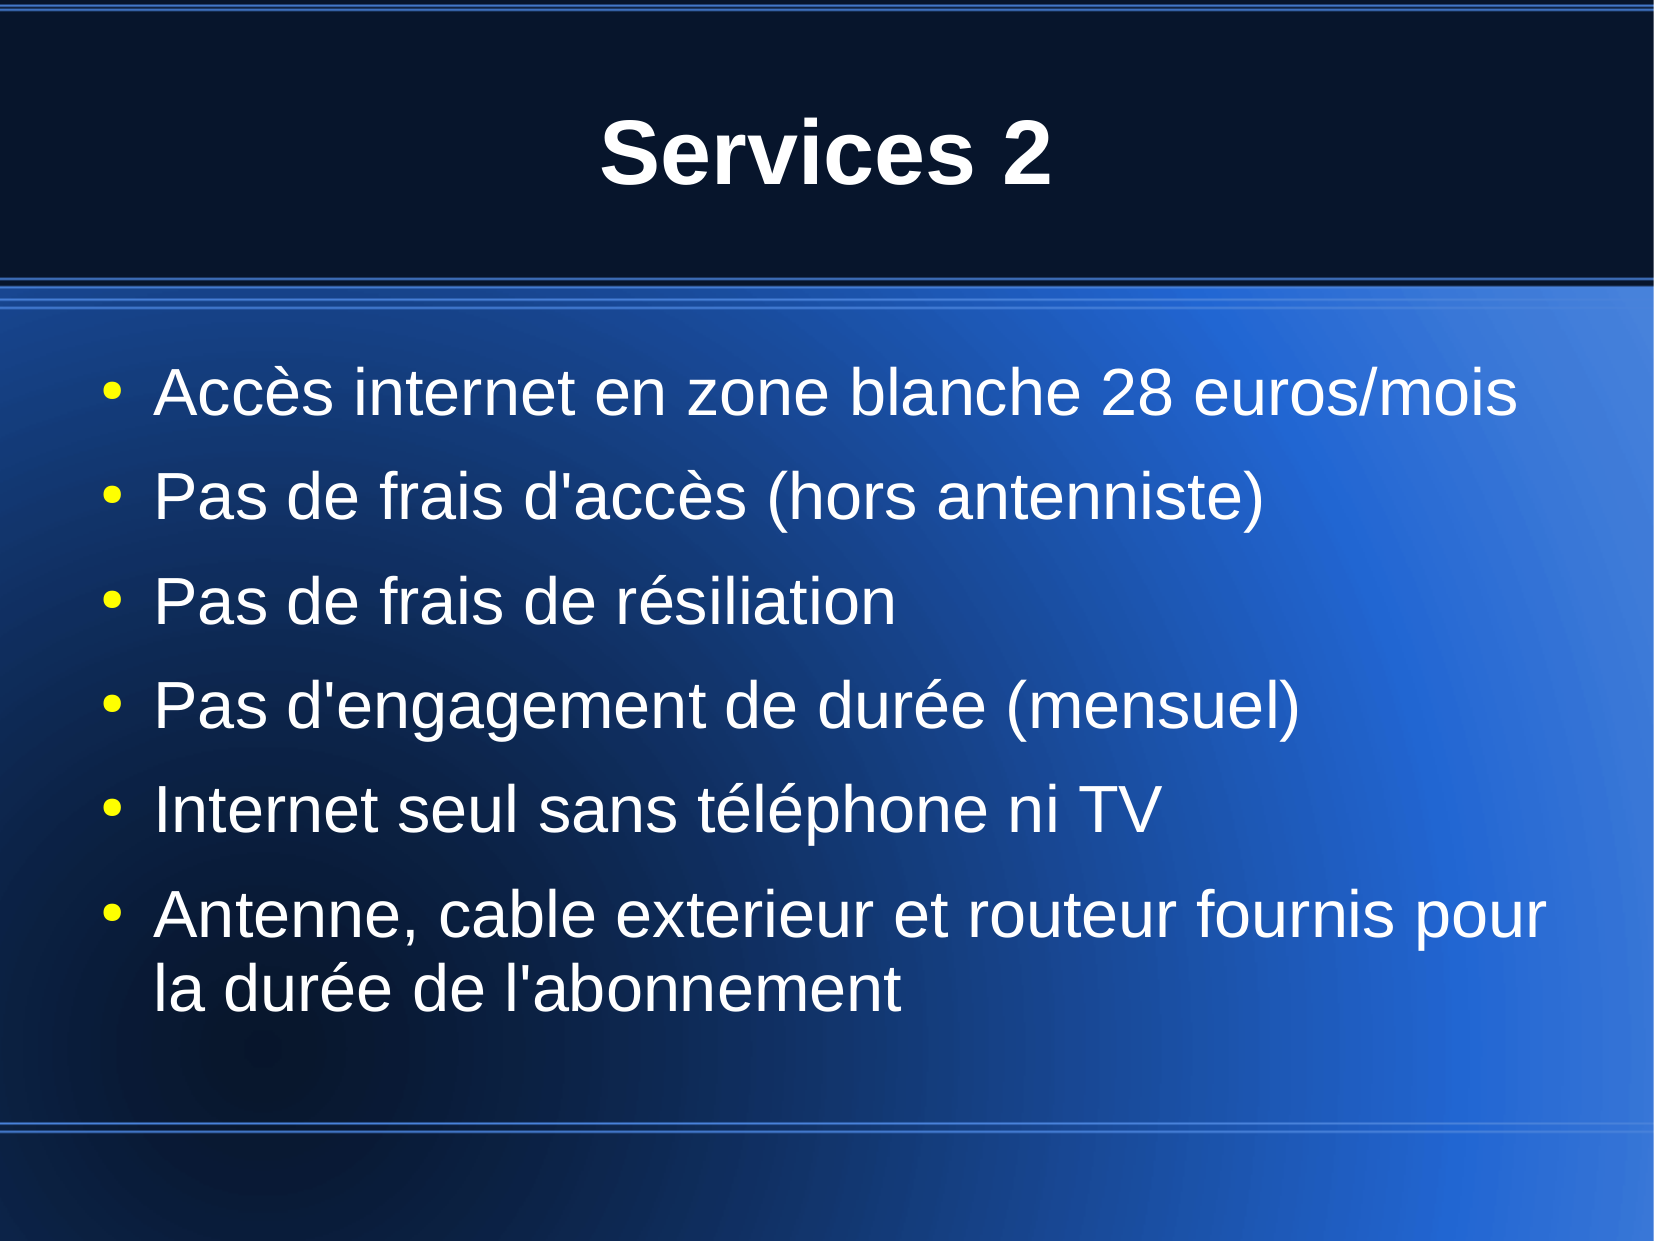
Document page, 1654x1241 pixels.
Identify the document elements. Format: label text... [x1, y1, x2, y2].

title Services 2 [82, 56, 1571, 250]
picture [0, 0, 1654, 1241]
list Accès internet en zone blanche 28 euros/mois Pas de frais d'accès (hors antenniste) Pas de frais de résiliation Pas d'engagement de durée (mensuel) Internet seul sans téléphone ni TV Antenne, cable exterieur et routeur fournis pour la durée de l'abonnement [82, 355, 1571, 1159]
